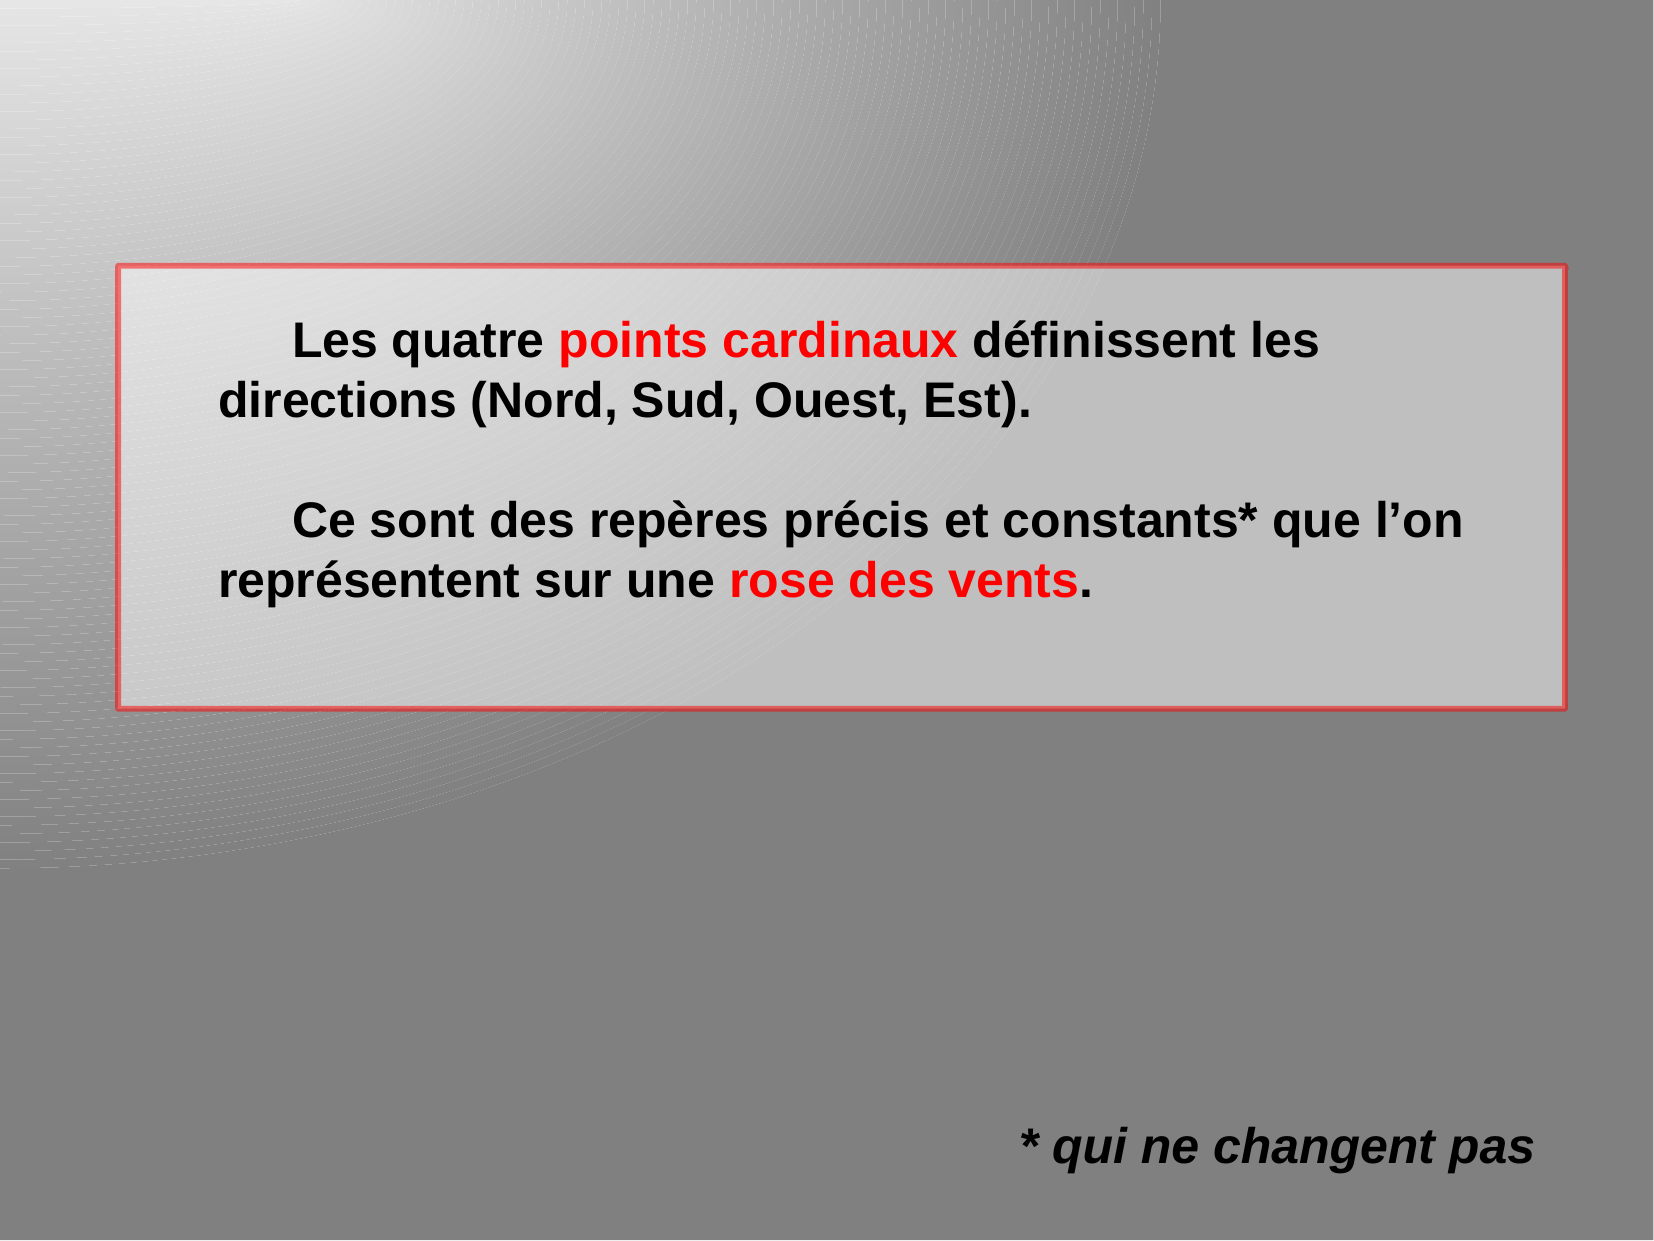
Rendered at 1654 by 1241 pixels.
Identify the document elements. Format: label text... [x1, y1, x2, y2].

text_box Les quatre points cardinaux définissent les directions (Nord, Sud, Ouest, Est). Ce sont des repères précis et constants* que l’on représentent sur une rose des vents. [118, 265, 1566, 709]
text_box * qui ne changent pas [1003, 1110, 1654, 1182]
